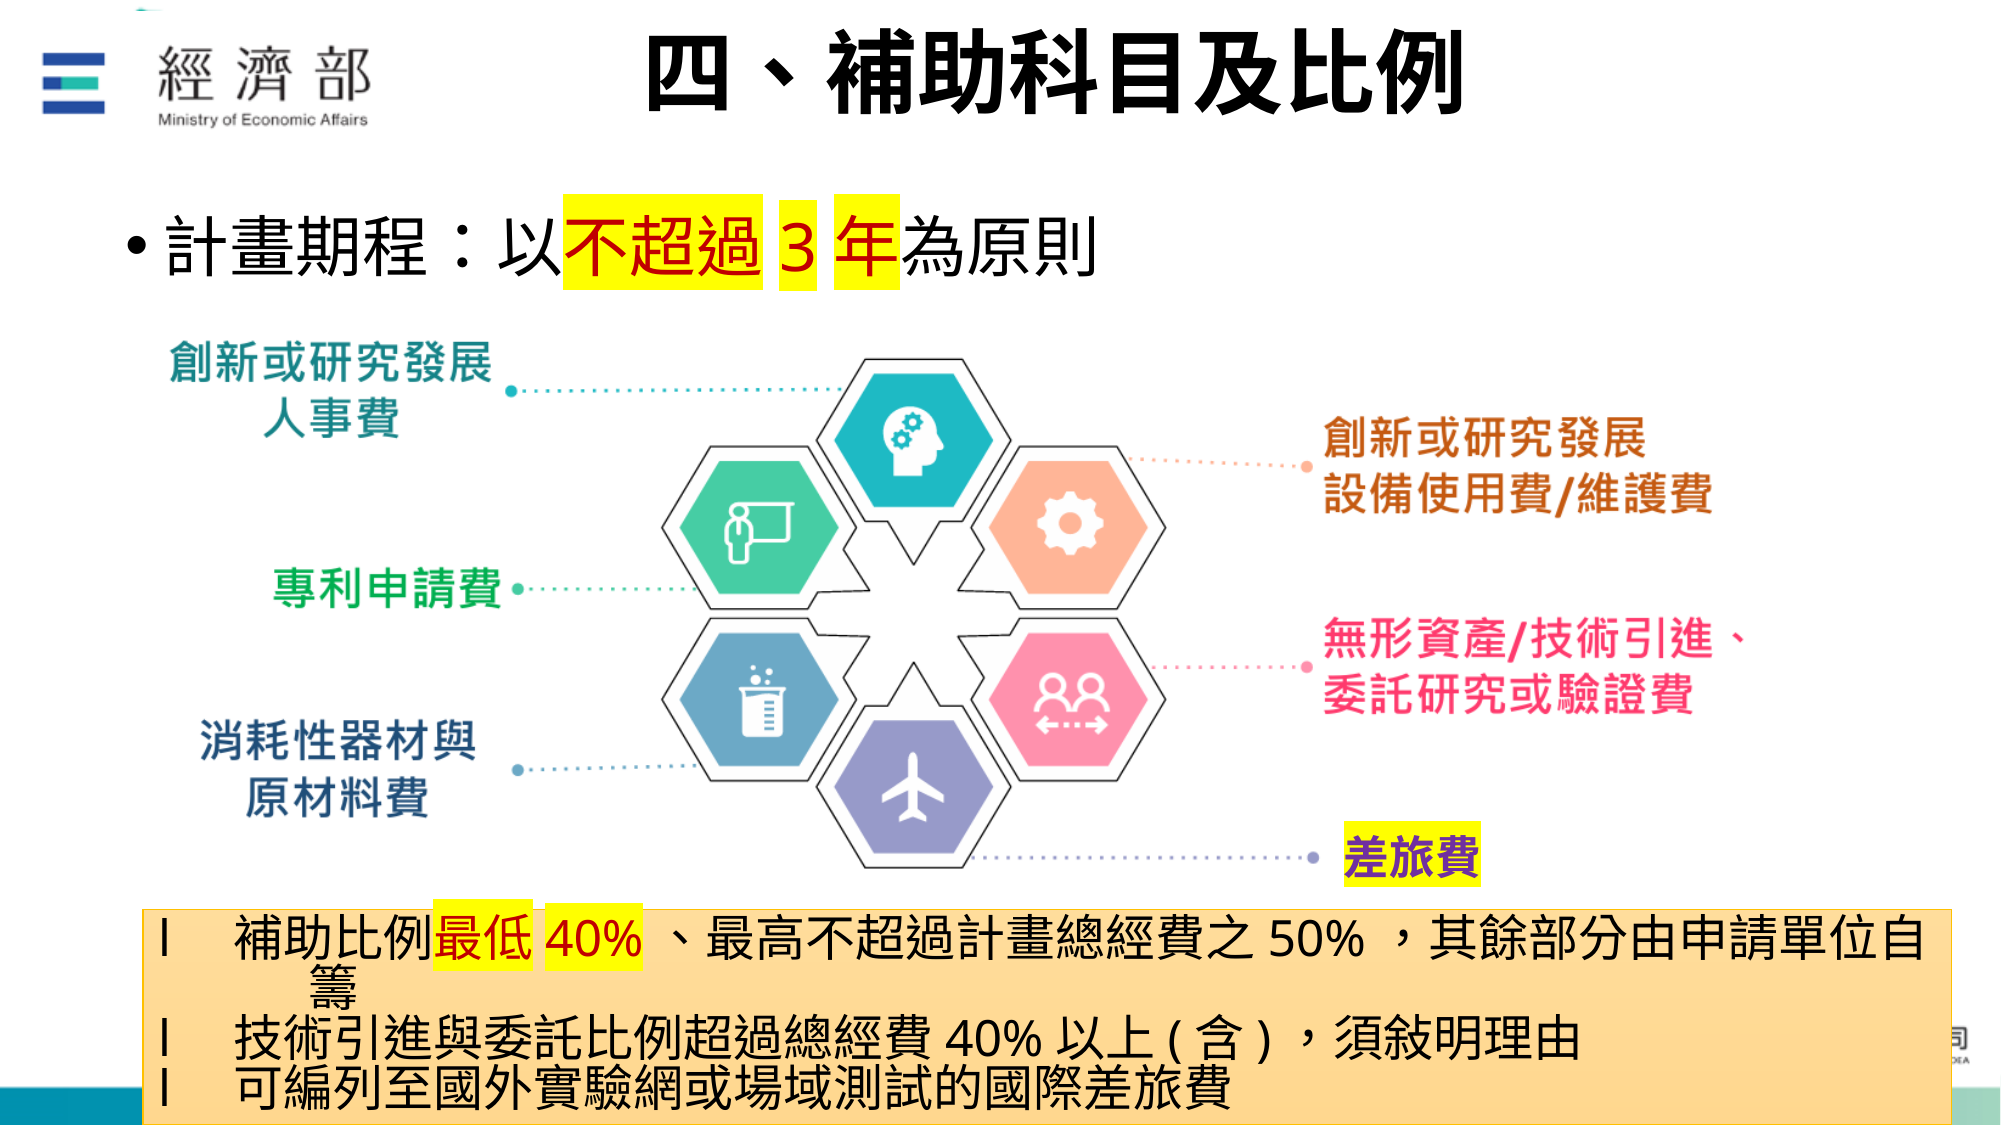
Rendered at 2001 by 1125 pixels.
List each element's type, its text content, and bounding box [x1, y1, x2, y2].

title 四、補助科目及比例 [109, 0, 2000, 155]
picture [143, 367, 1814, 909]
list 計畫期程：以不超過3年為原則 [109, 197, 1893, 367]
text_box 補助比例最低40%、最高不超過計畫總經費之50%，其餘部分由申請單位自籌 技術引進與委託比例超過總經費40%以上(含)，須敍明理由 可編列至國外實驗網或場域測試的國際差旅費 [143, 909, 1952, 1076]
text_box 差旅費 [1328, 820, 1565, 892]
